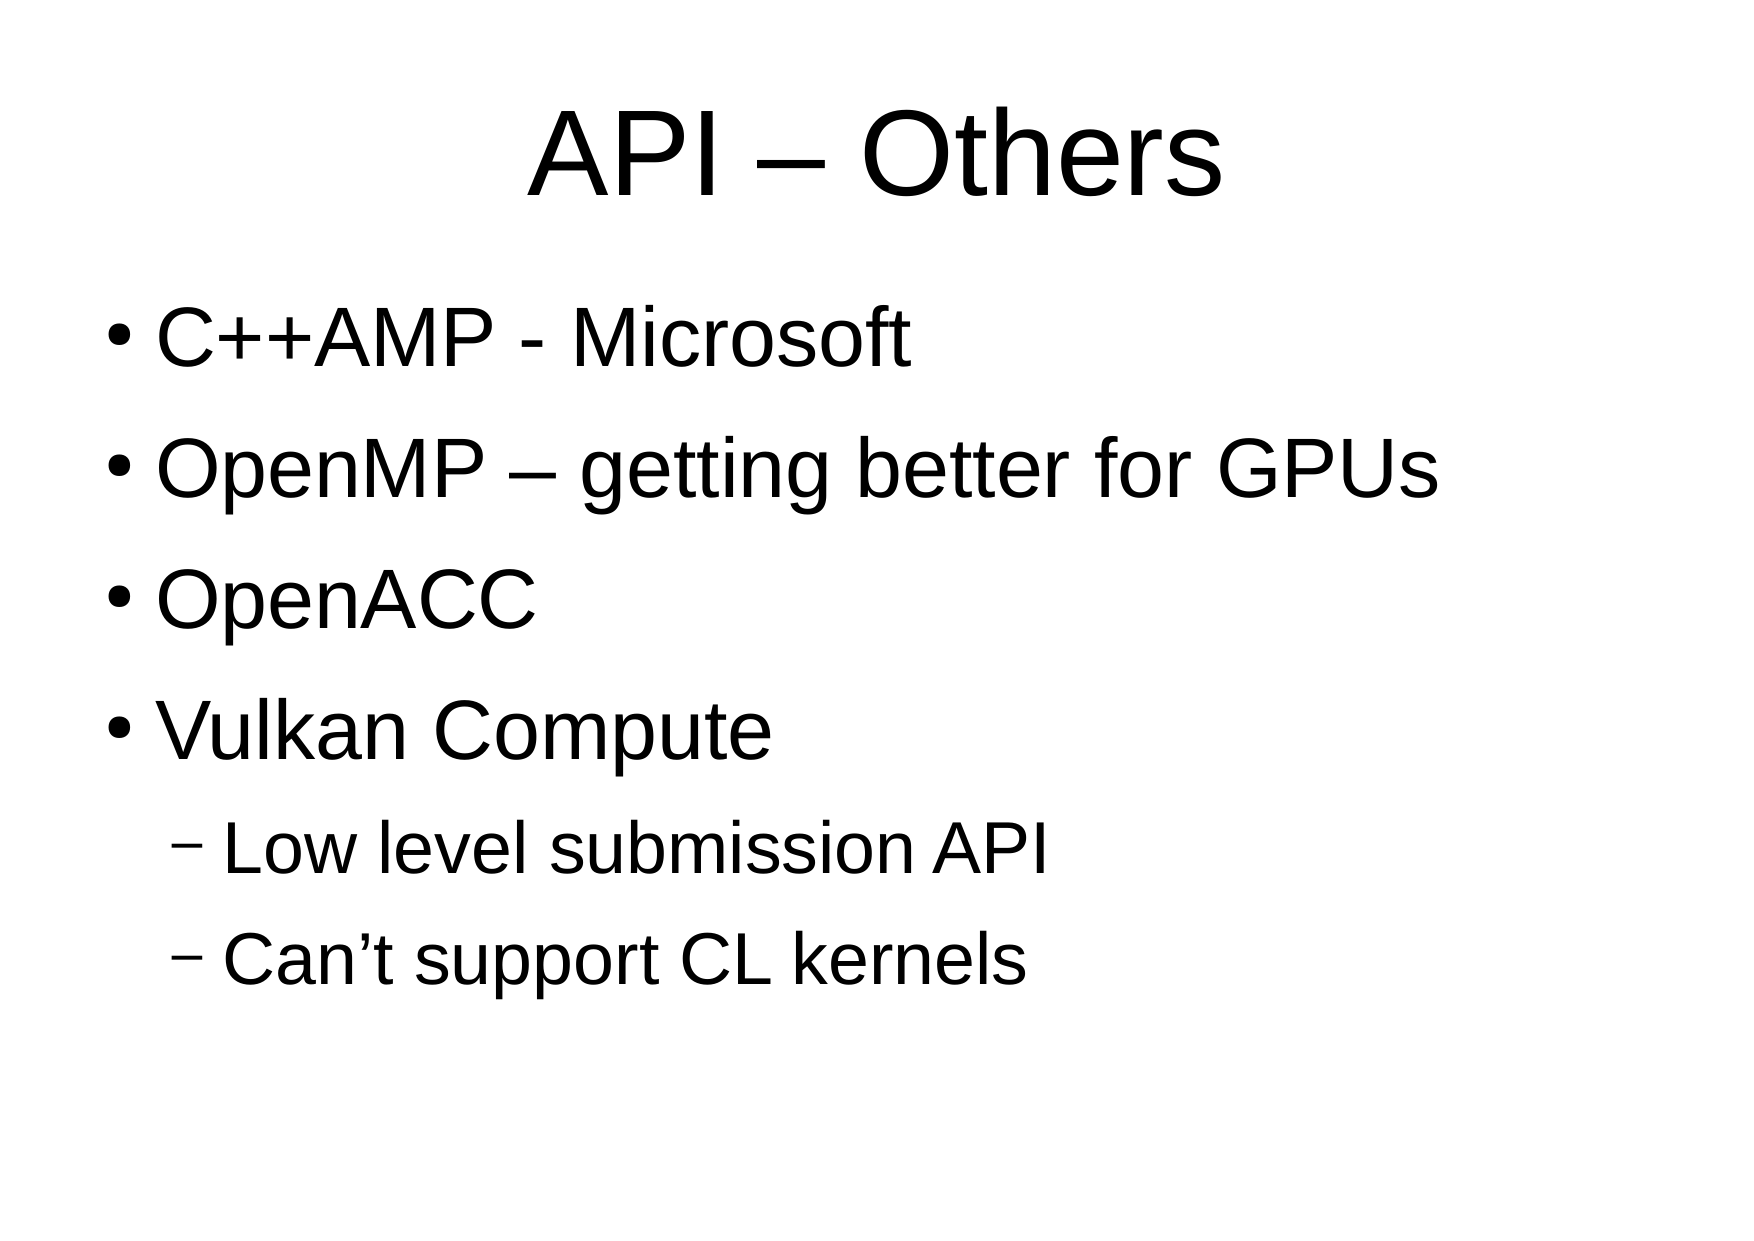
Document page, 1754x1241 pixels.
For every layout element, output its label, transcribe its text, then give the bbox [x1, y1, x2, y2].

title API – Others [87, 49, 1667, 257]
list C++AMP - Microsoft OpenMP – getting better for GPUs OpenACC Vulkan Compute Low level submission API Can’t support CL kernels [87, 289, 1667, 1010]
